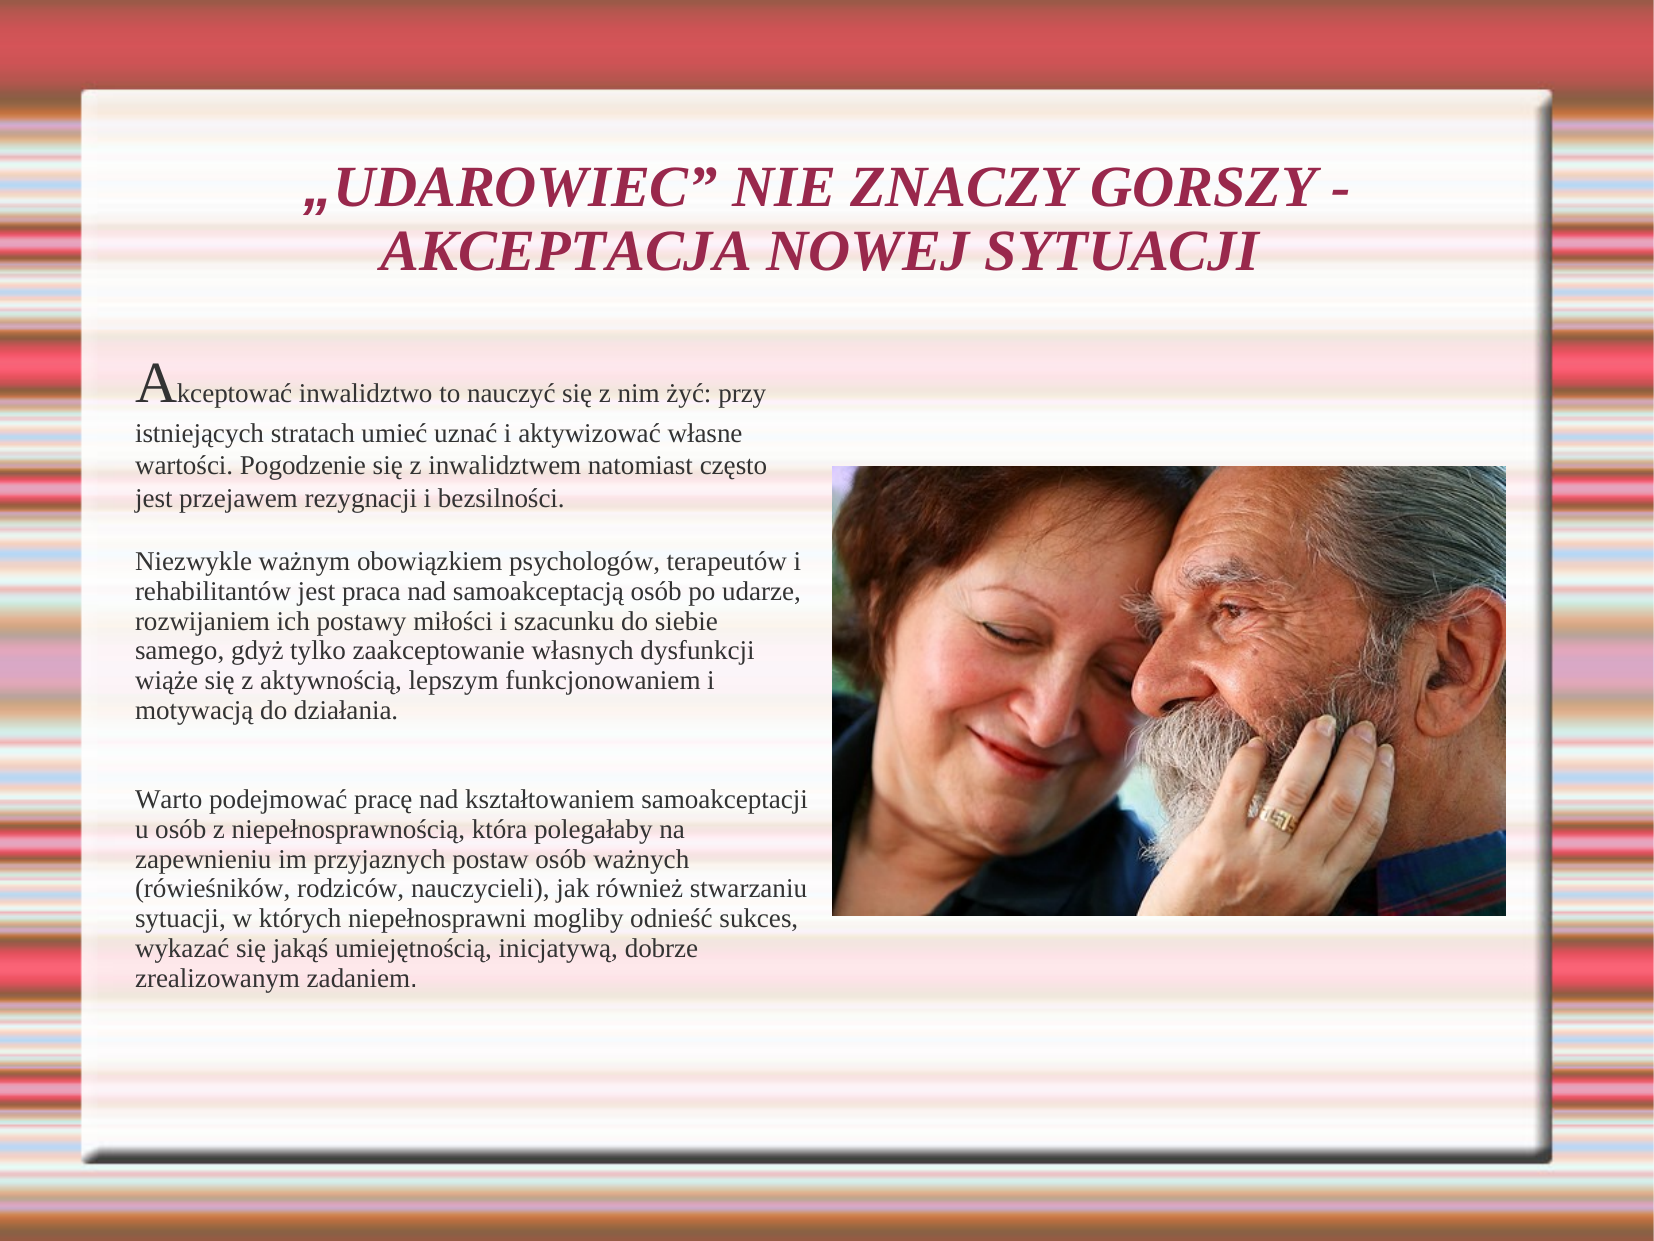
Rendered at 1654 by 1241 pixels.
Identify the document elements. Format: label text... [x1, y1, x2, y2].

list Akceptować inwalidztwo to nauczyć się z nim żyć: przy istniejących stratach umieć uznać i aktywizować własne wartości. Pogodzenie się z inwalidztwem natomiast często jest przejawem rezygnacji i bezsilności. Niezwykle ważnym obowiązkiem psychologów, terapeutów i rehabilitantów jest praca nad samoakceptacją osób po udarze, rozwijaniem ich postawy miłości i szacunku do siebie samego, gdyż tylko zaakceptowanie własnych dysfunkcji wiąże się z aktywnością, lepszym funkcjonowaniem i motywacją do działania. Warto podejmować pracę nad kształtowaniem samoakceptacji u osób z niepełnosprawnością, która polegałaby na zapewnieniu im przyjaznych postaw osób ważnych (rówieśników, rodziców, nauczycieli), jak również stwarzaniu sytuacji, w których niepełnosprawni mogliby odnieść sukces, wykazać się jakąś umiejętnością, inicjatywą, dobrze zrealizowanym zadaniem. [134, 350, 809, 1133]
picture [0, 0, 1654, 1241]
title „UDAROWIEC” NIE ZNACZY GORSZY - AKCEPTACJA NOWEJ SYTUACJI [121, 114, 1534, 322]
